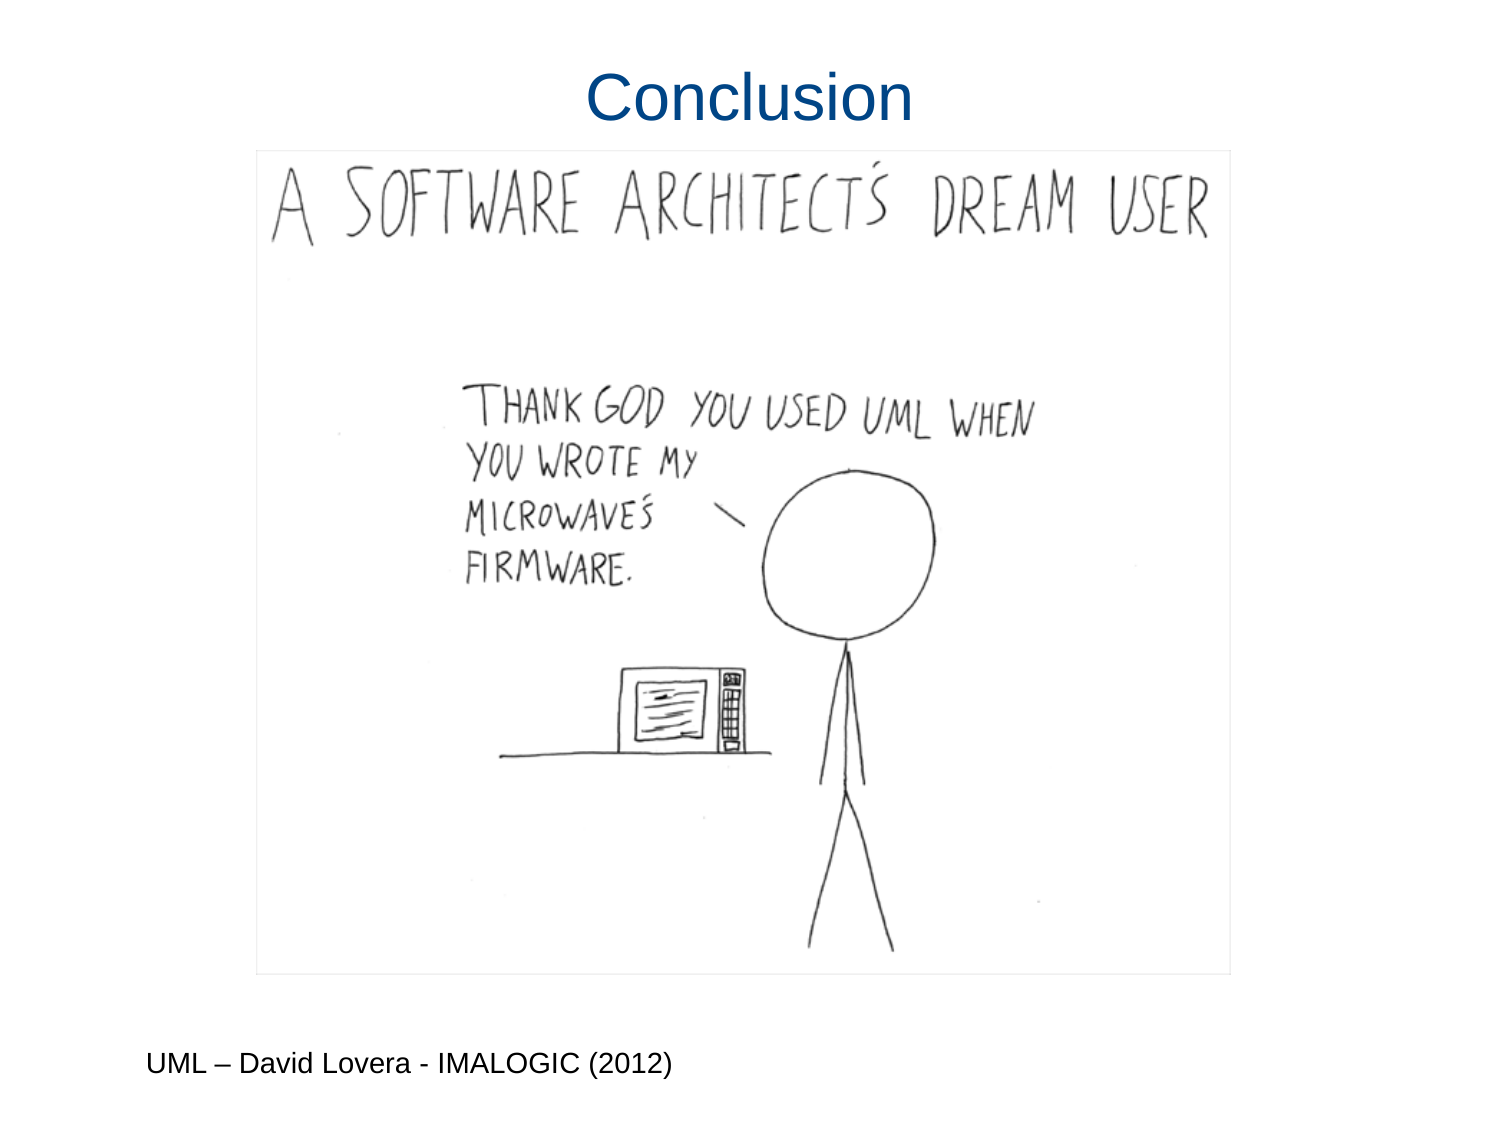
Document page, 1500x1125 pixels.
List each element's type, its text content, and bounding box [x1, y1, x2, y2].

list UML – David Lovera - IMALOGIC (2012) [74, 1047, 1425, 1087]
title Conclusion [74, 44, 1425, 150]
picture [256, 150, 1231, 976]
